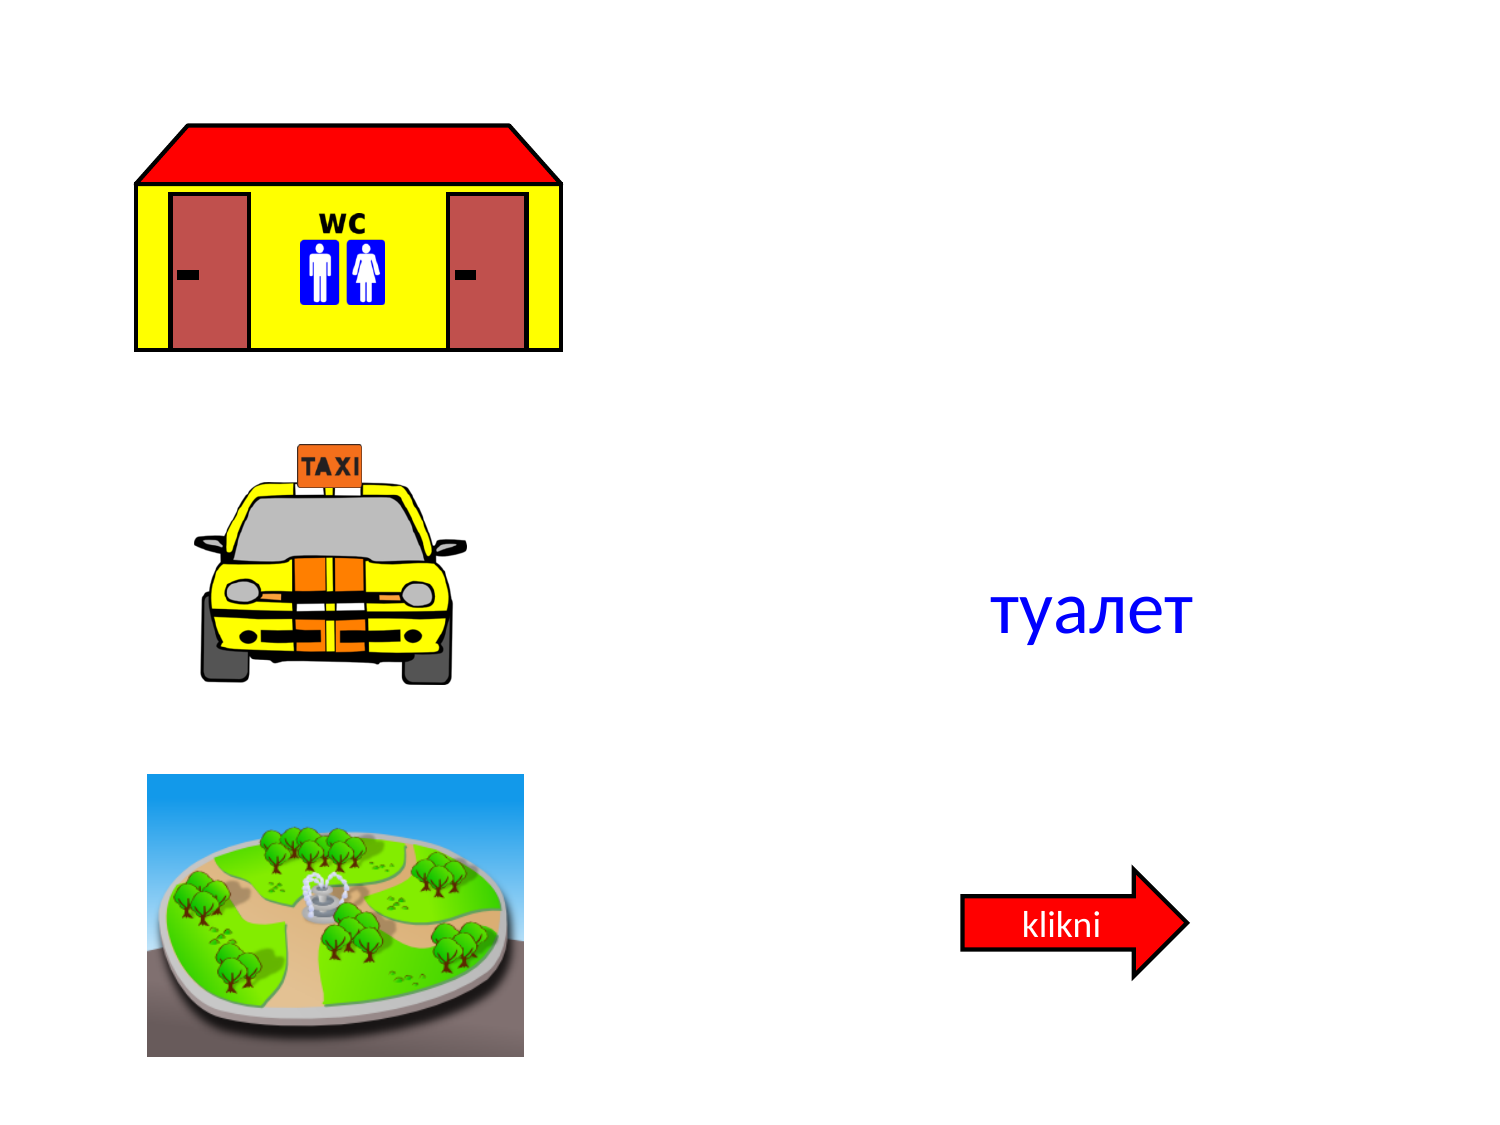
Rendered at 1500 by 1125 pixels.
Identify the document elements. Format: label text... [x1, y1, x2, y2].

picture [194, 444, 467, 685]
text_box klikni [962, 869, 1188, 977]
picture [147, 774, 524, 1058]
picture [300, 213, 385, 305]
text_box [135, 125, 562, 351]
text_box туалет [975, 550, 1209, 657]
